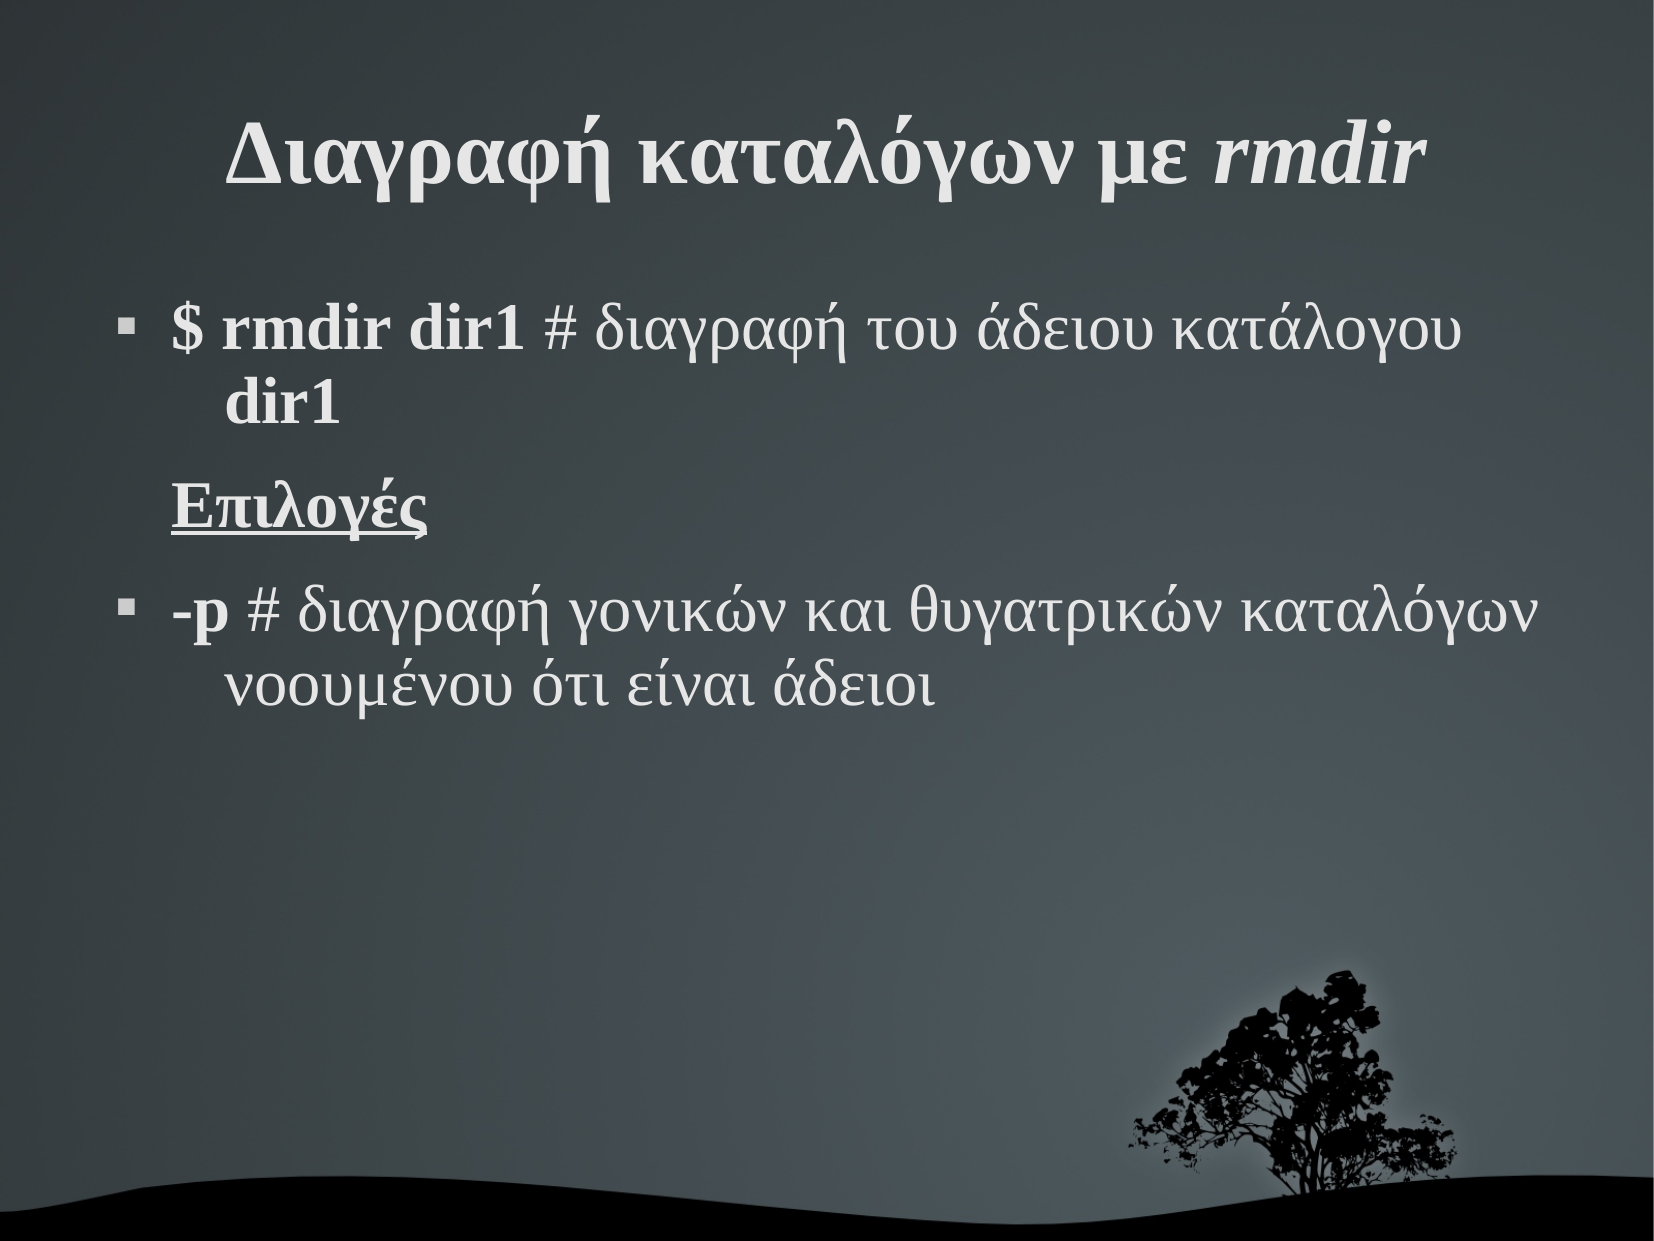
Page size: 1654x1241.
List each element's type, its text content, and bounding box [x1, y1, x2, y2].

picture [0, 0, 1654, 1241]
list $ rmdir dir1 # διαγραφή του άδειου κατάλογου dir1 Επιλογές -p # διαγραφή γονικών και θυγατρικών καταλόγων νοουμένου ότι είναι άδειοι [82, 290, 1571, 1109]
title Διαγραφή καταλόγων με rmdir [82, 49, 1571, 257]
